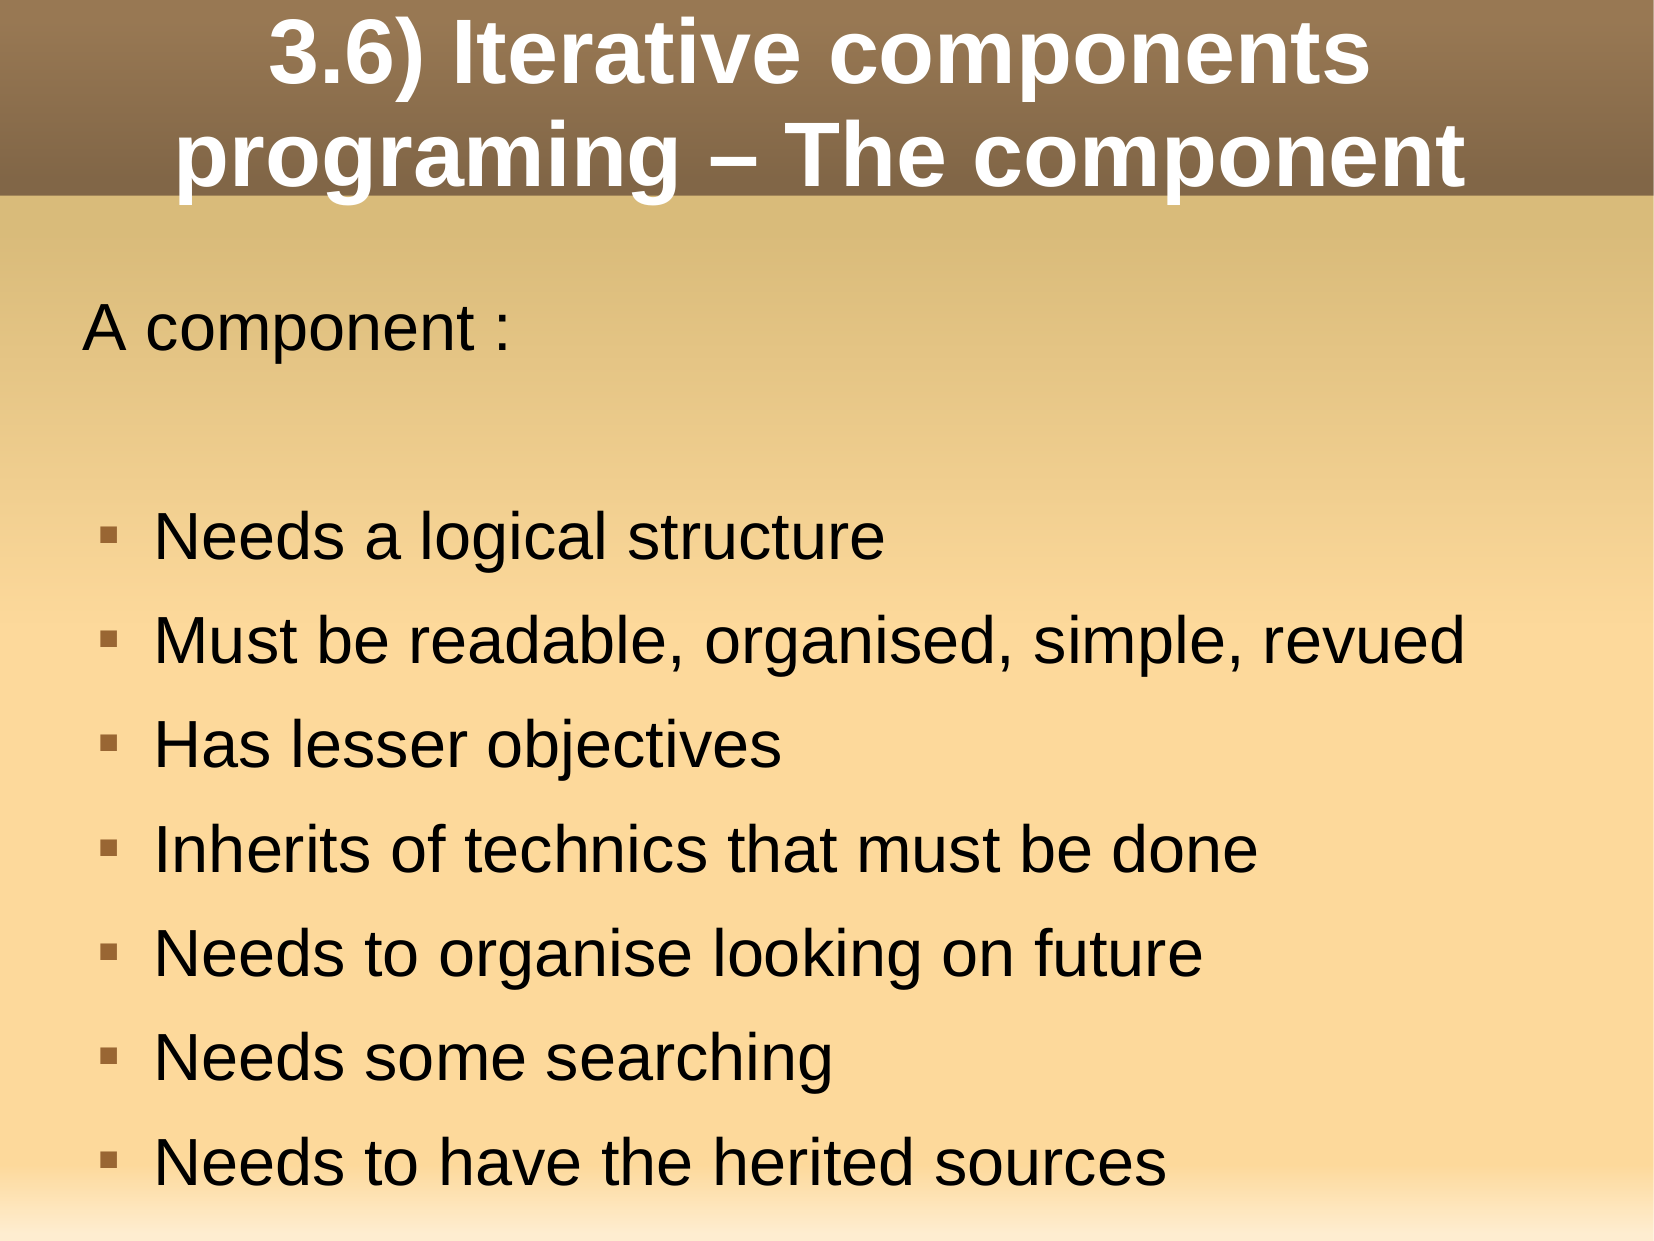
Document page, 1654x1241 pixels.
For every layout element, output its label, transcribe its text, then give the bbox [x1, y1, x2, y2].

list A component : Needs a logical structure Must be readable, organised, simple, revued Has lesser objectives Inherits of technics that must be done Needs to organise looking on future Needs some searching Needs to have the herited sources [82, 290, 1571, 1200]
picture [0, 0, 1654, 1241]
title 3.6) Iterative components programing – The component [76, 1, 1565, 207]
